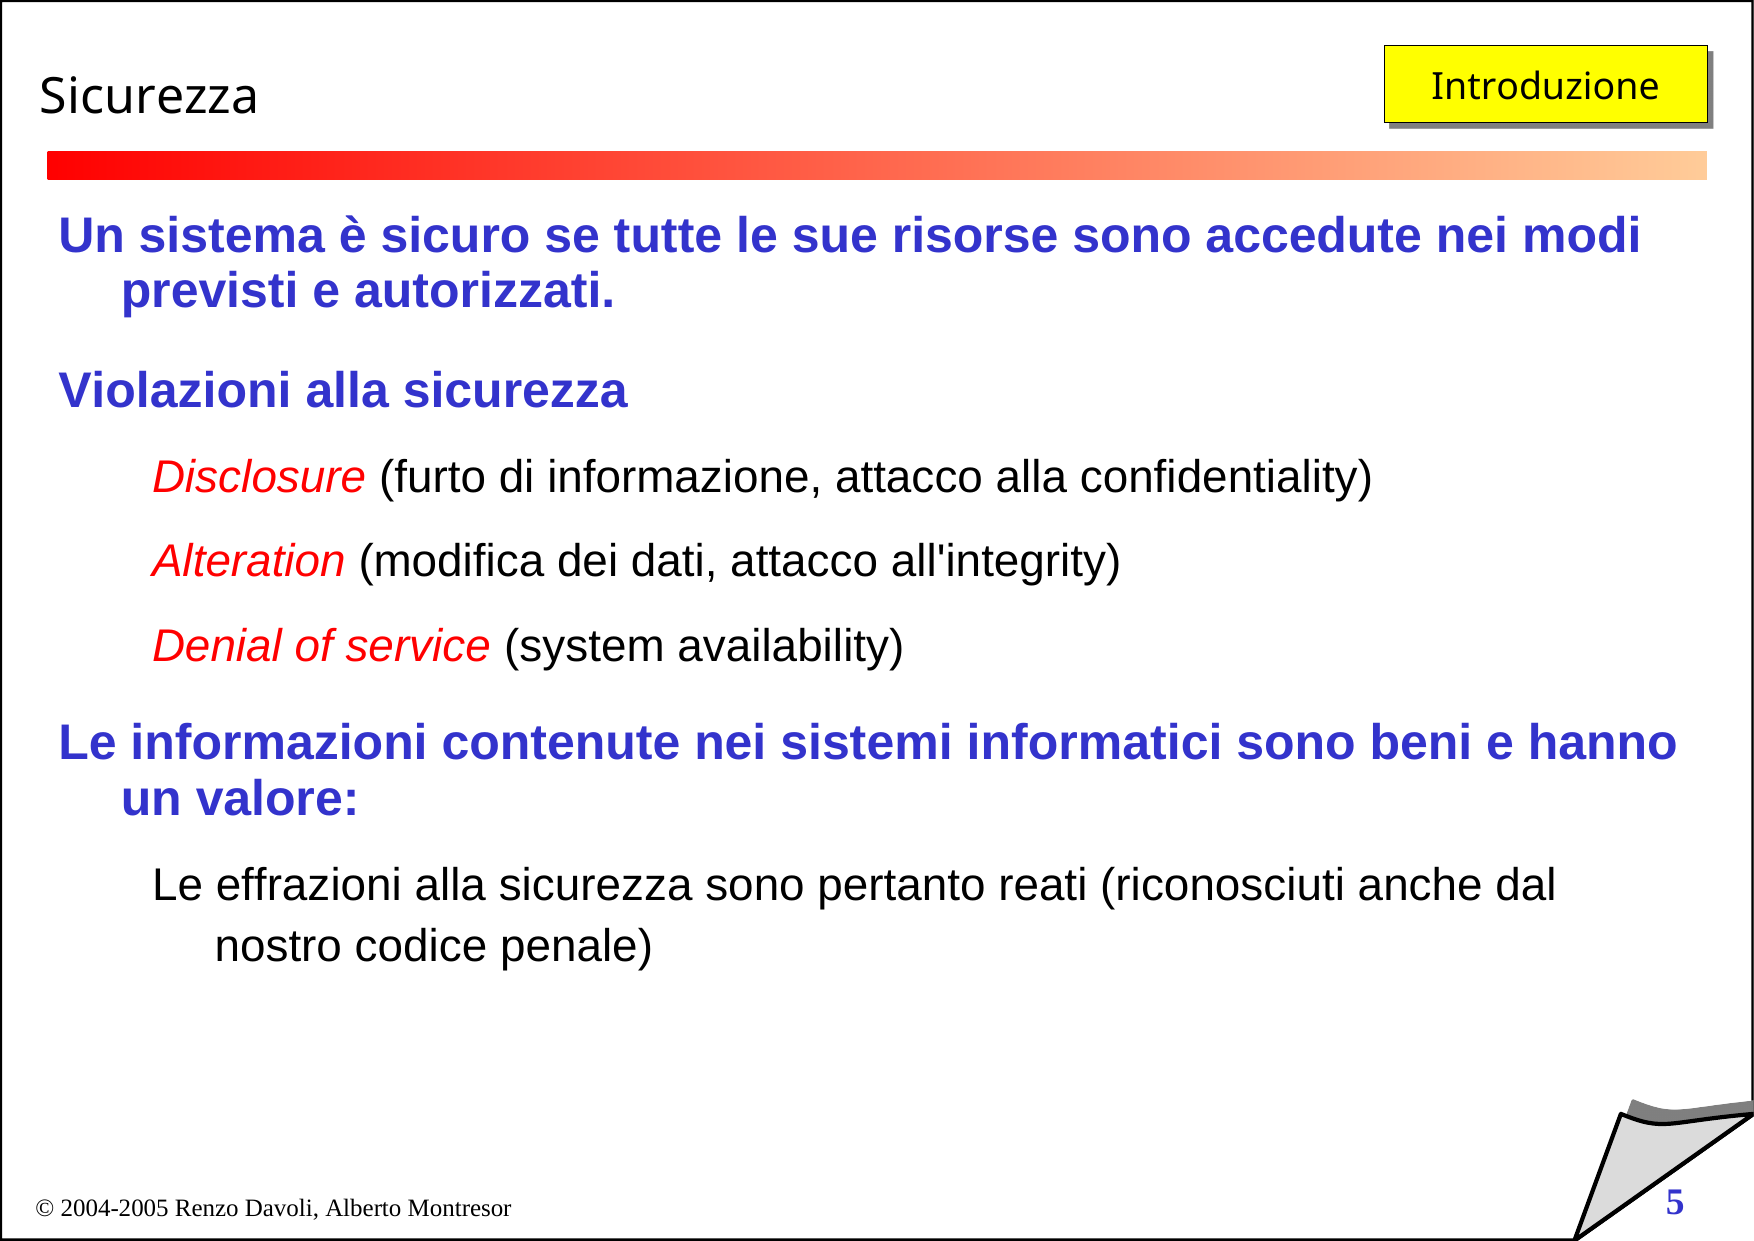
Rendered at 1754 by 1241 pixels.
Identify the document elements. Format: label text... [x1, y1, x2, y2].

text_box Introduzione [1384, 45, 1708, 123]
title Sicurezza [40, 49, 1713, 144]
list Un sistema è sicuro se tutte le sue risorse sono accedute nei modi previsti e autorizzati. Violazioni alla sicurezza Disclosure (furto di informazione, attacco alla confidentiality) Alteration (modifica dei dati, attacco all'integrity) Denial of service (system availability) Le informazioni contenute nei sistemi informatici sono beni e hanno un valore: Le effrazioni alla sicurezza sono pertanto reati (riconosciuti anche dal nostro codice penale) [58, 206, 1695, 1028]
